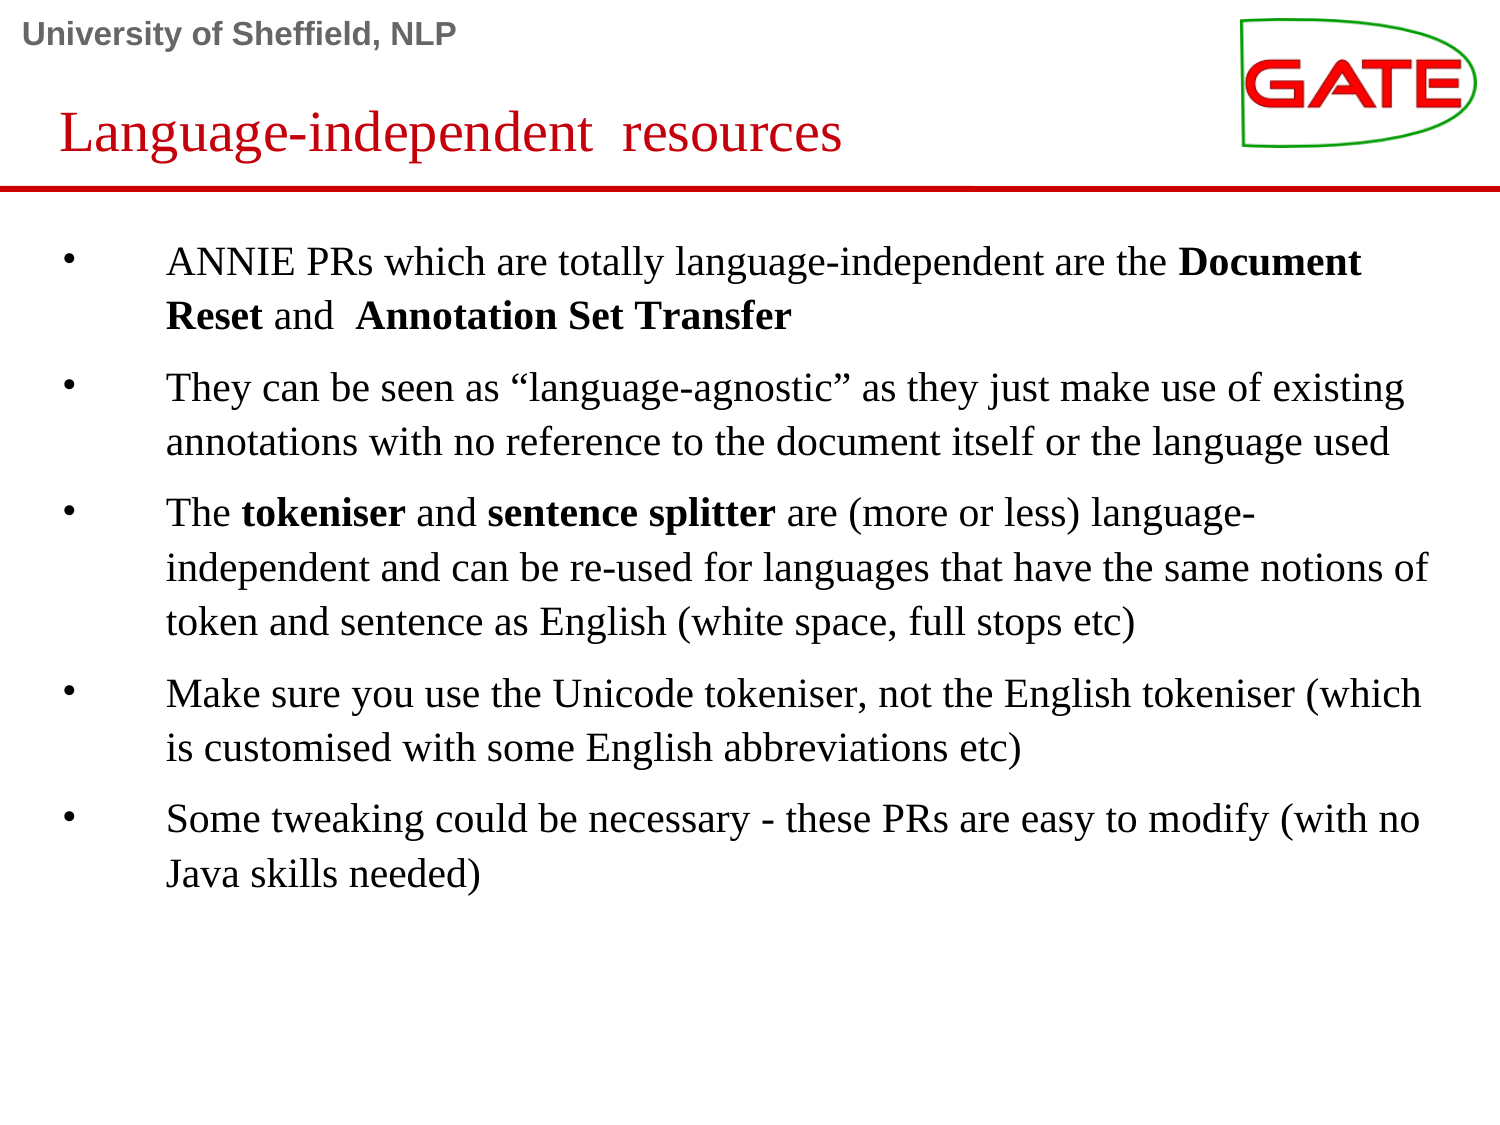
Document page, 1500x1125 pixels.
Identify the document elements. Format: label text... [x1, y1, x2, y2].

title Language-independent resources [44, 29, 1388, 227]
list ANNIE PRs which are totally language-independent are the Document Reset and Annotation Set Transfer They can be seen as “language-agnostic” as they just make use of existing annotations with no reference to the document itself or the language used The tokeniser and sentence splitter are (more or less) language-independent and can be re-used for languages that have the same notions of token and sentence as English (white space, full stops etc) Make sure you use the Unicode tokeniser, not the English tokeniser (which is customised with some English abbreviations etc) Some tweaking could be necessary - these PRs are easy to modify (with no Java skills needed) [47, 221, 1465, 1052]
picture [1240, 18, 1477, 148]
